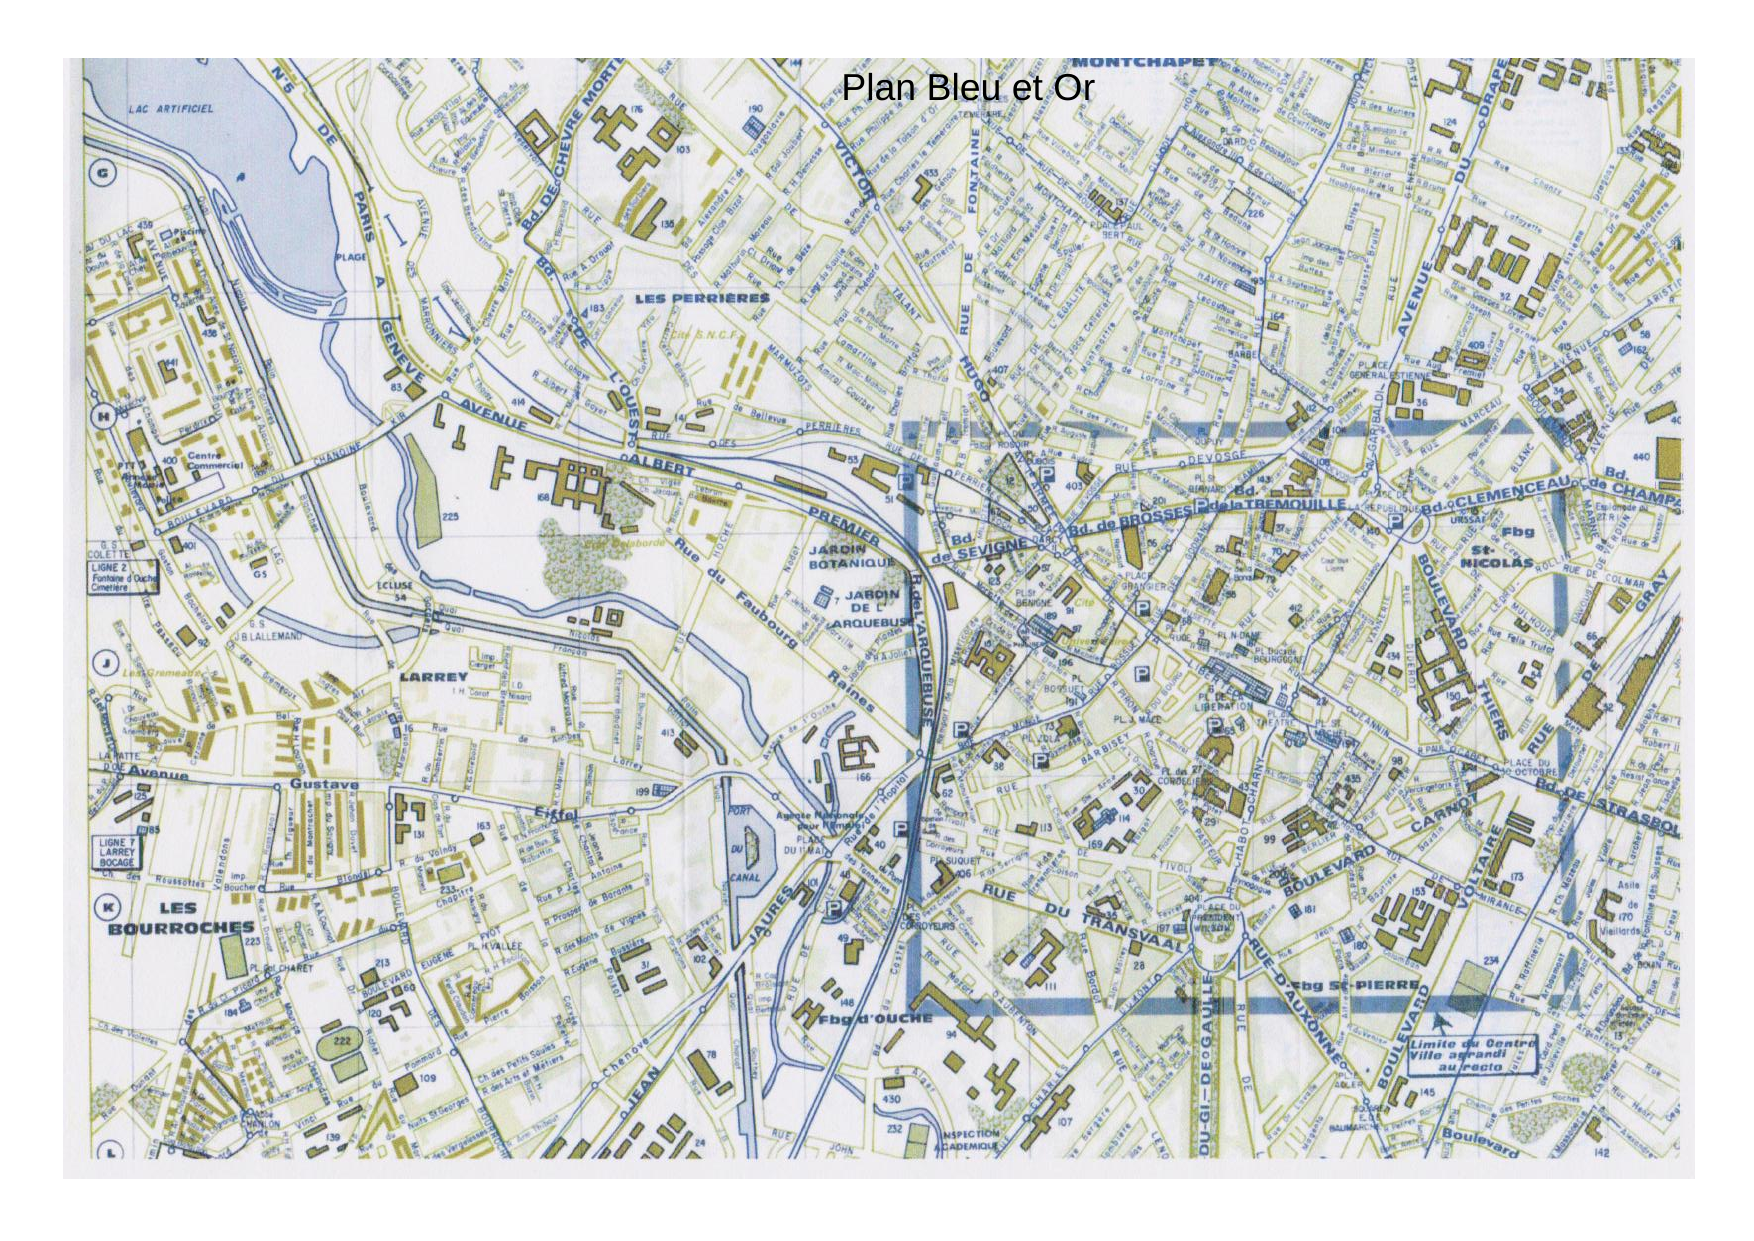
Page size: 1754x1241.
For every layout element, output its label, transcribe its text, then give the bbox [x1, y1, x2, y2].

picture [63, 58, 1695, 1179]
text_box Plan Bleu et Or [826, 59, 1123, 116]
